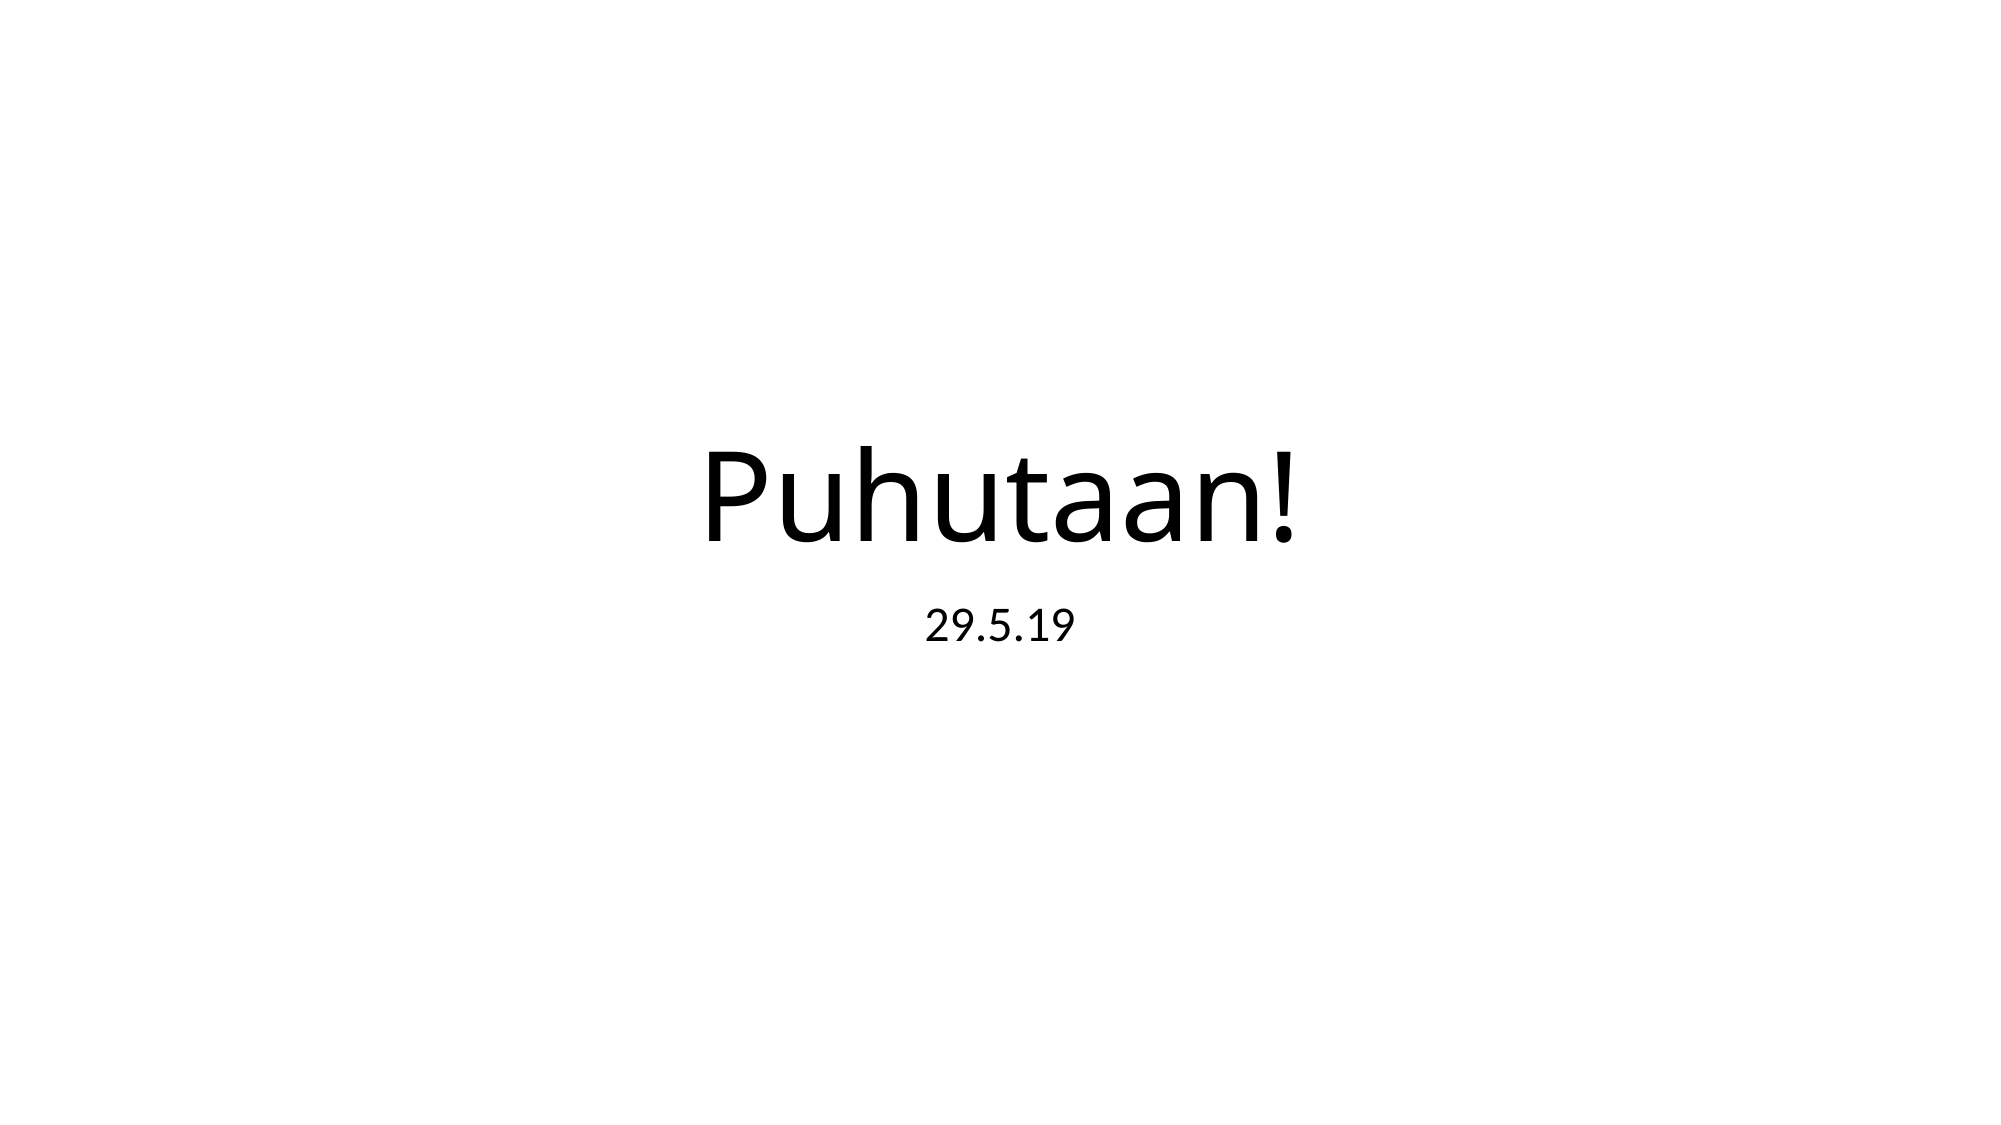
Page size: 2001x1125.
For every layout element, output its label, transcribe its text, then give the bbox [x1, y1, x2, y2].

subtitle 29.5.19 [249, 590, 1750, 863]
title Puhutaan! [249, 184, 1750, 576]
